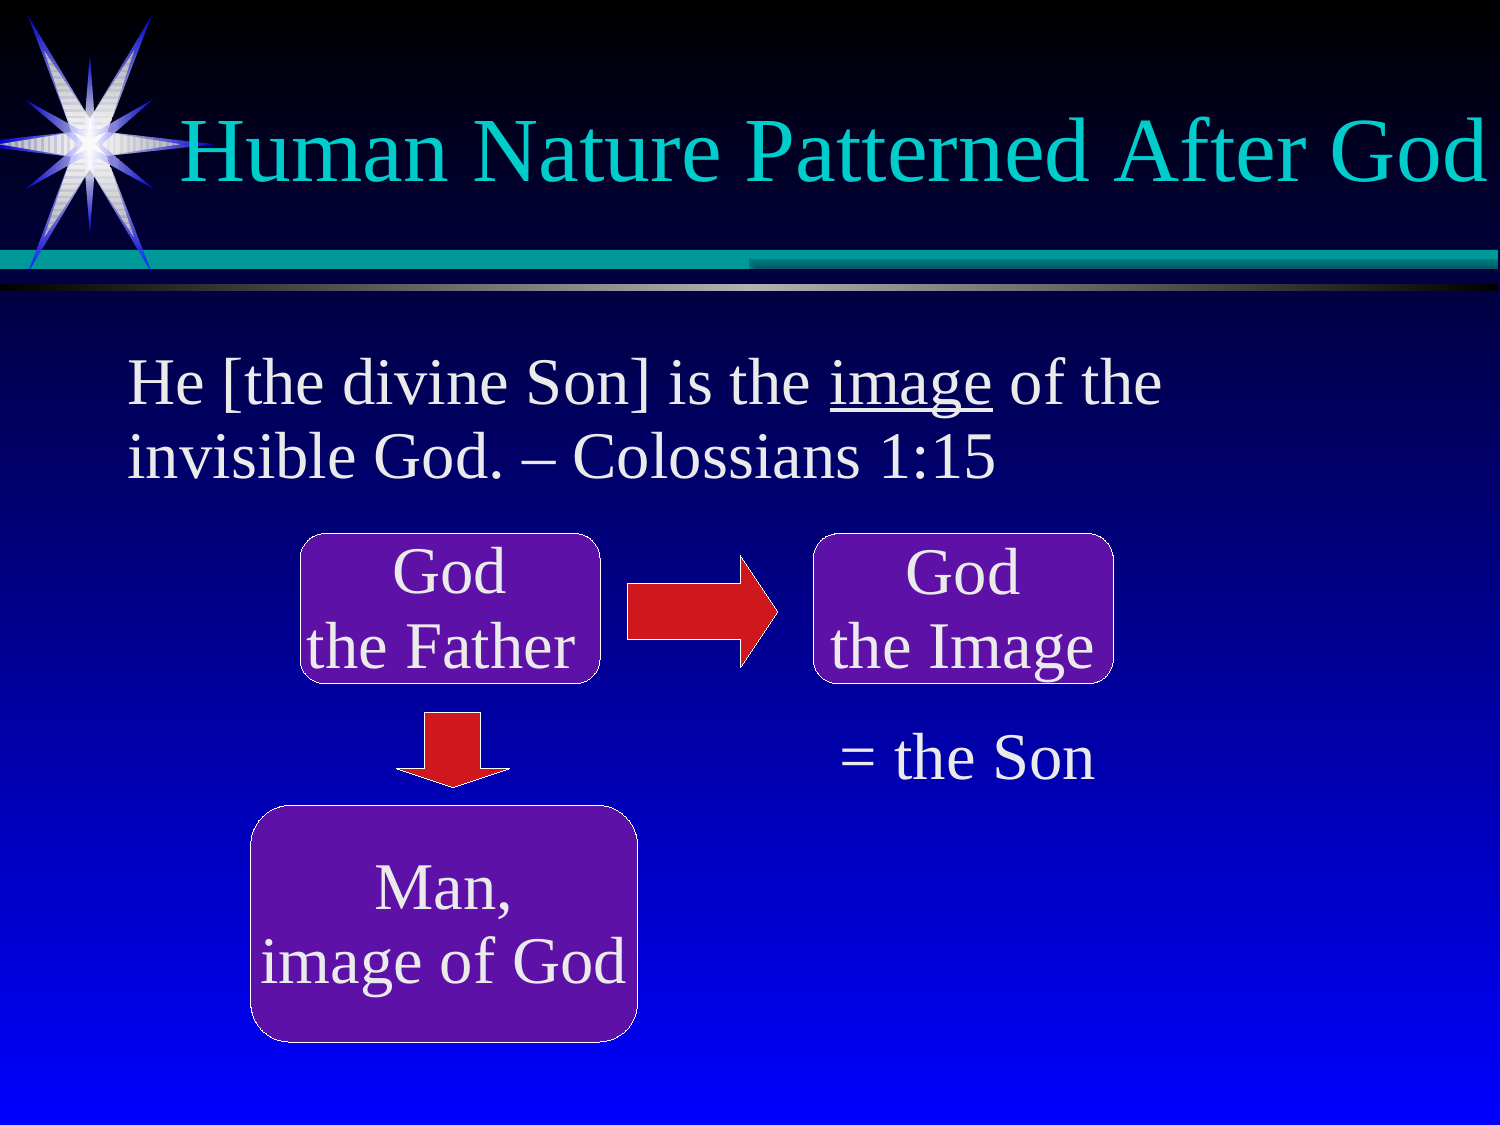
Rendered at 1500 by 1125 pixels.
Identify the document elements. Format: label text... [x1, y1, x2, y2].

text_box = the Son [825, 712, 1163, 802]
text_box He [the divine Son] is the image of the invisible God. – Colossians 1:15 [112, 337, 1351, 526]
text_box æ [135, 37, 144, 42]
text_box [627, 555, 778, 668]
text_box Man, image of God [250, 805, 638, 1043]
text_box æ [35, 37, 44, 42]
text_box God the Father [300, 533, 601, 684]
text_box [396, 712, 510, 788]
title Human Nature Patterned After God [179, 48, 1493, 252]
text_box God the Image [813, 533, 1114, 684]
text_box æ [36, 246, 44, 251]
text_box æ [135, 246, 144, 251]
